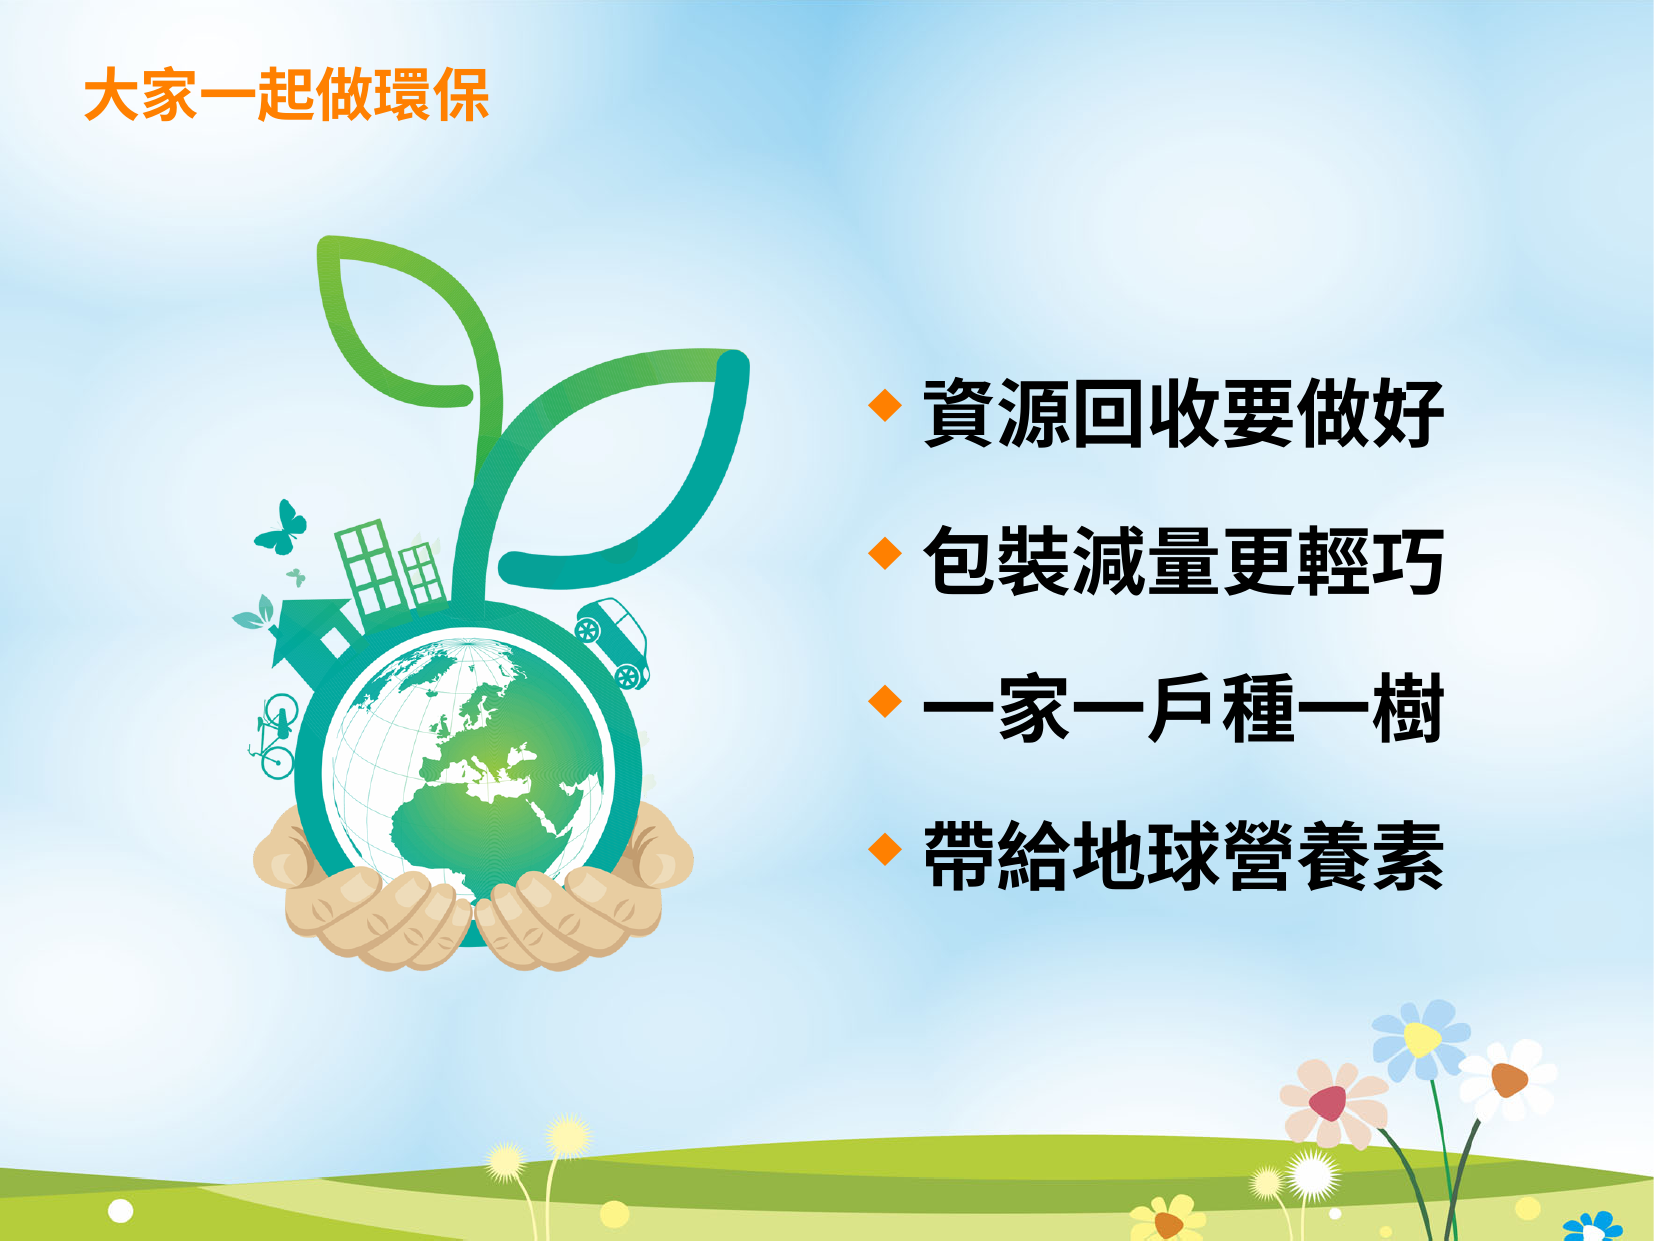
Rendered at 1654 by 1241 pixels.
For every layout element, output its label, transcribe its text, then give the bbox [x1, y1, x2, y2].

title 大家一起做環保 [82, 49, 1571, 257]
list 資源回收要做好 包裝減量更輕巧 一家一戶種一樹 帶給地球營養素 [850, 354, 1506, 921]
picture [0, 0, 1654, 1241]
